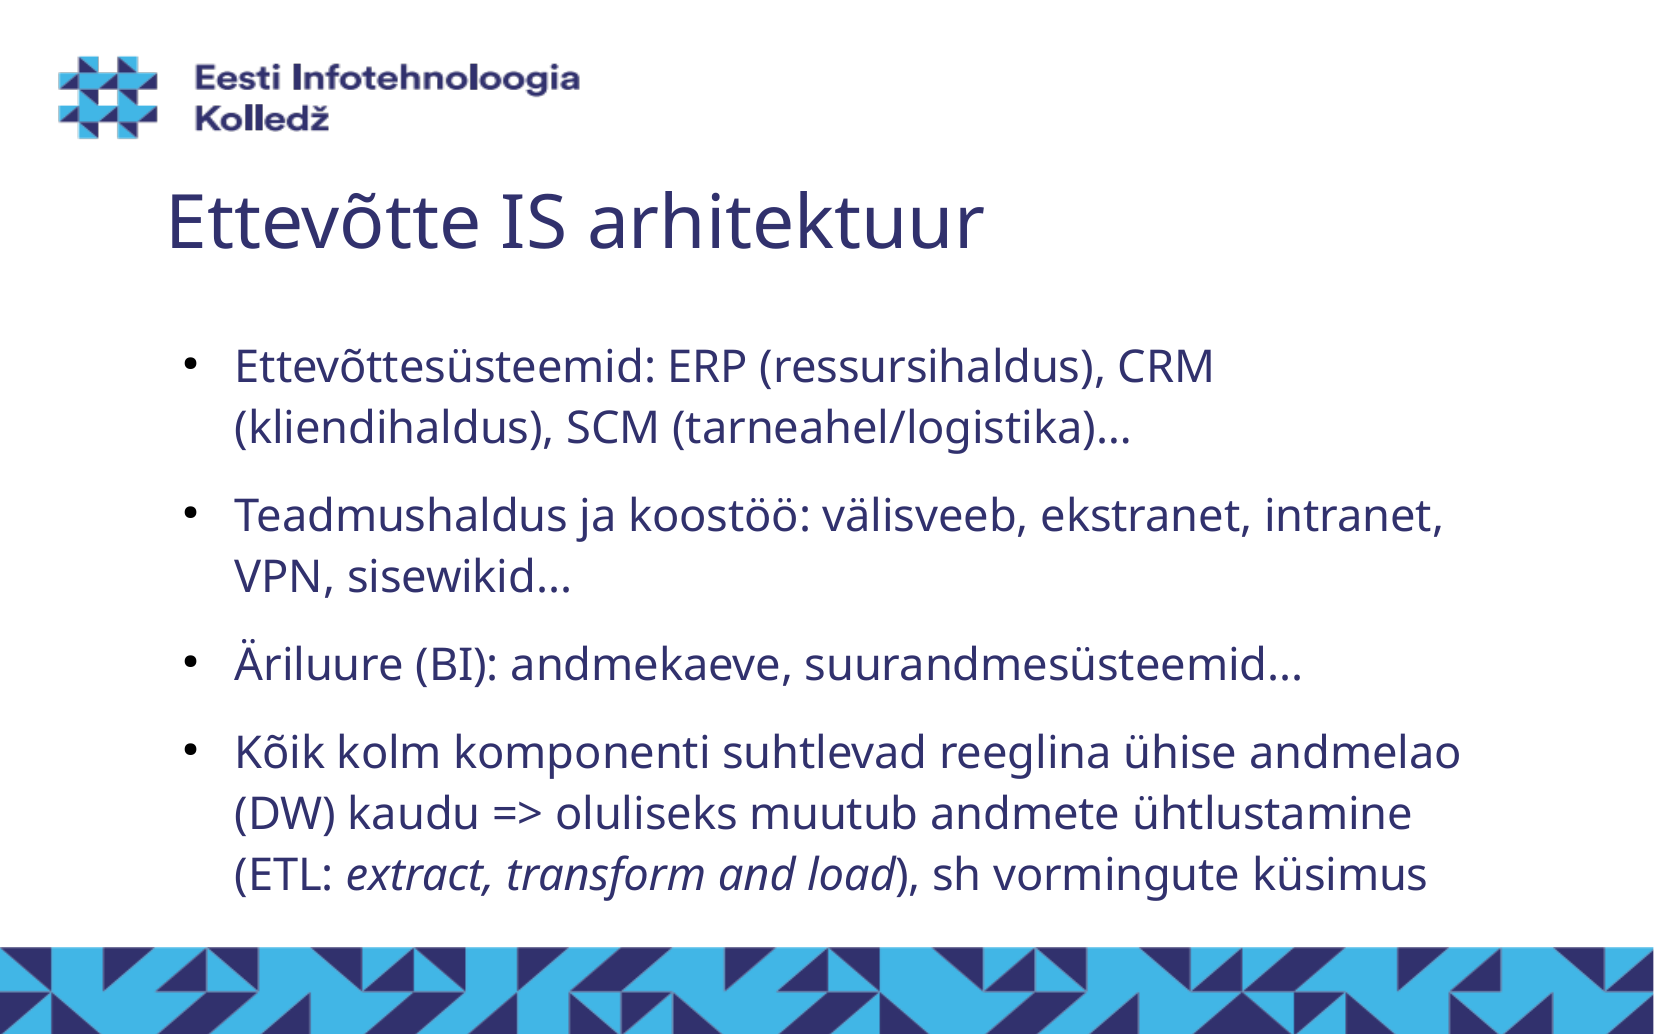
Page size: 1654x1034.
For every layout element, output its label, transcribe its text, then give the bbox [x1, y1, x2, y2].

list Ettevõttesüsteemid: ERP (ressursihaldus), CRM (kliendihaldus), SCM (tarneahel/logistika)… Teadmushaldus ja koostöö: välisveeb, ekstranet, intranet, VPN, sisewikid... Äriluure (BI): andmekaeve, suurandmesüsteemid... Kõik kolm komponenti suhtlevad reeglina ühise andmelao (DW) kaudu => oluliseks muutub andmete ühtlustamine (ETL: extract, transform and load), sh vormingute küsimus [165, 334, 1501, 906]
title Ettevõtte IS arhitektuur [165, 132, 1501, 306]
